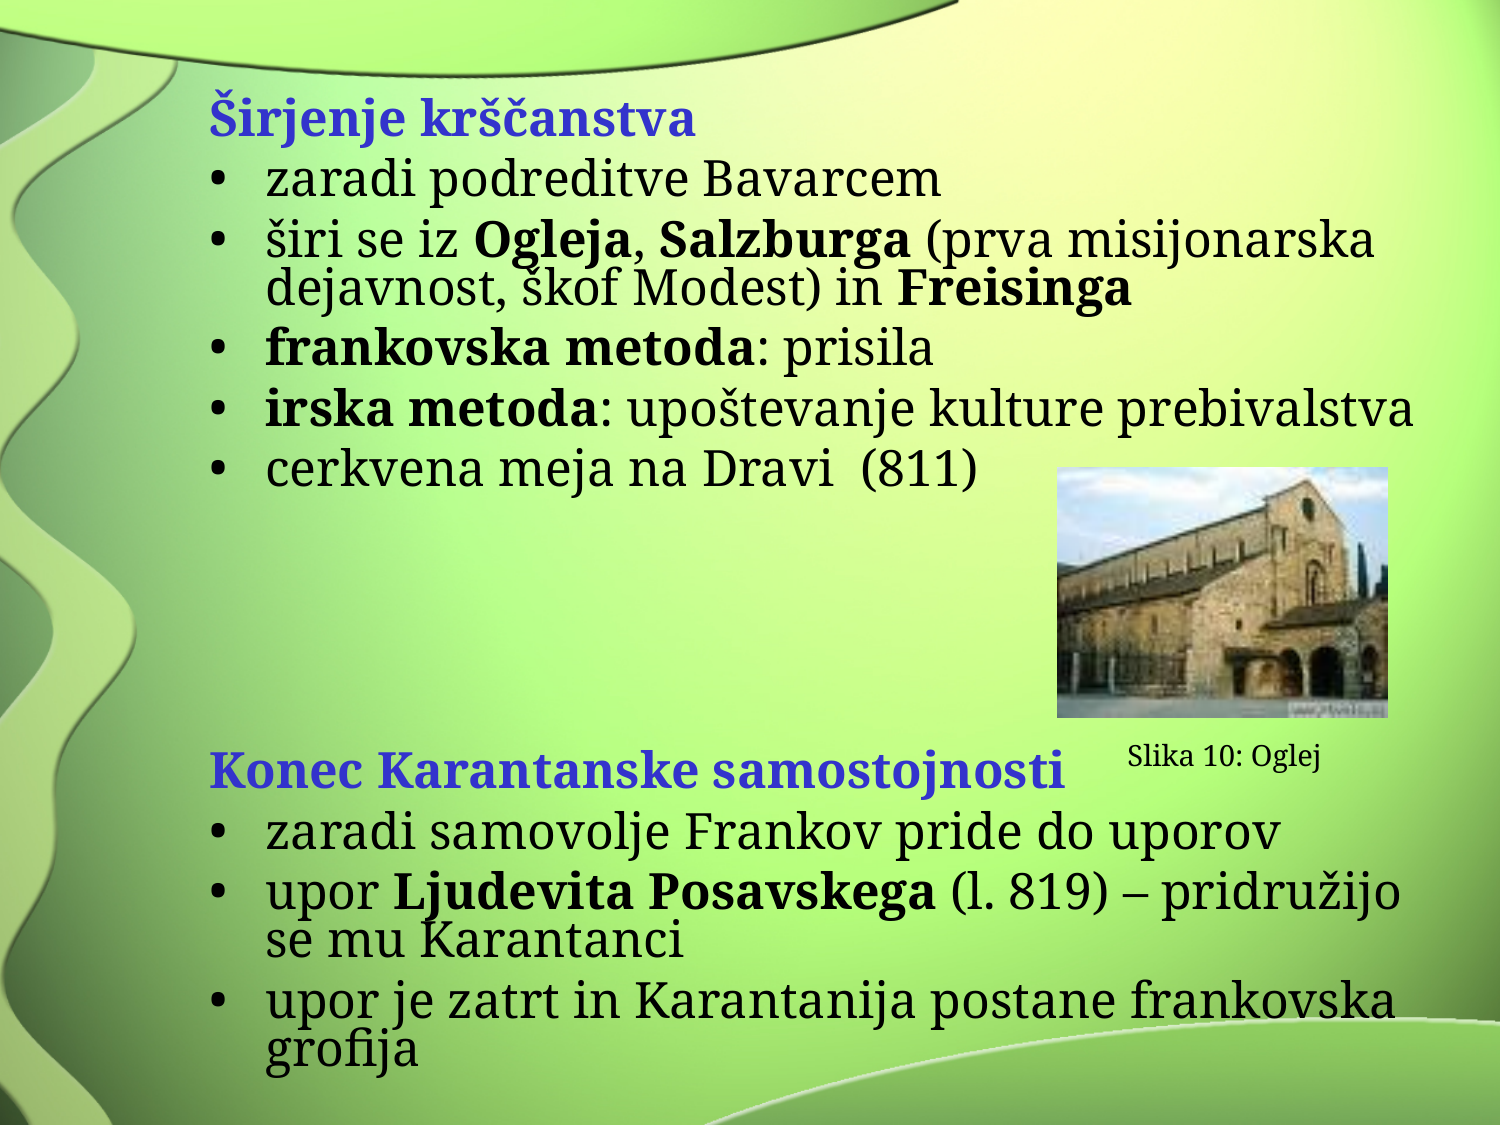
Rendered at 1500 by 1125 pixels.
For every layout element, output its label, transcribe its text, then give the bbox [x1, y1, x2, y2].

picture [1057, 467, 1388, 718]
picture [0, 0, 1500, 1125]
list Širjenje krščanstva zaradi podreditve Bavarcem širi se iz Ogleja, Salzburga (prva misijonarska dejavnost, škof Modest) in Freisinga frankovska metoda: prisila irska metoda: upoštevanje kulture prebivalstva cerkvena meja na Dravi (811)‏ Konec Karantanske samostojnosti zaradi samovolje Frankov pride do uporov upor Ljudevita Posavskega (l. 819) – pridružijo se mu Karantanci upor je zatrt in Karantanija postane frankovska grofija [194, 90, 1470, 1125]
text_box Slika 10: Oglej [1112, 729, 1338, 780]
